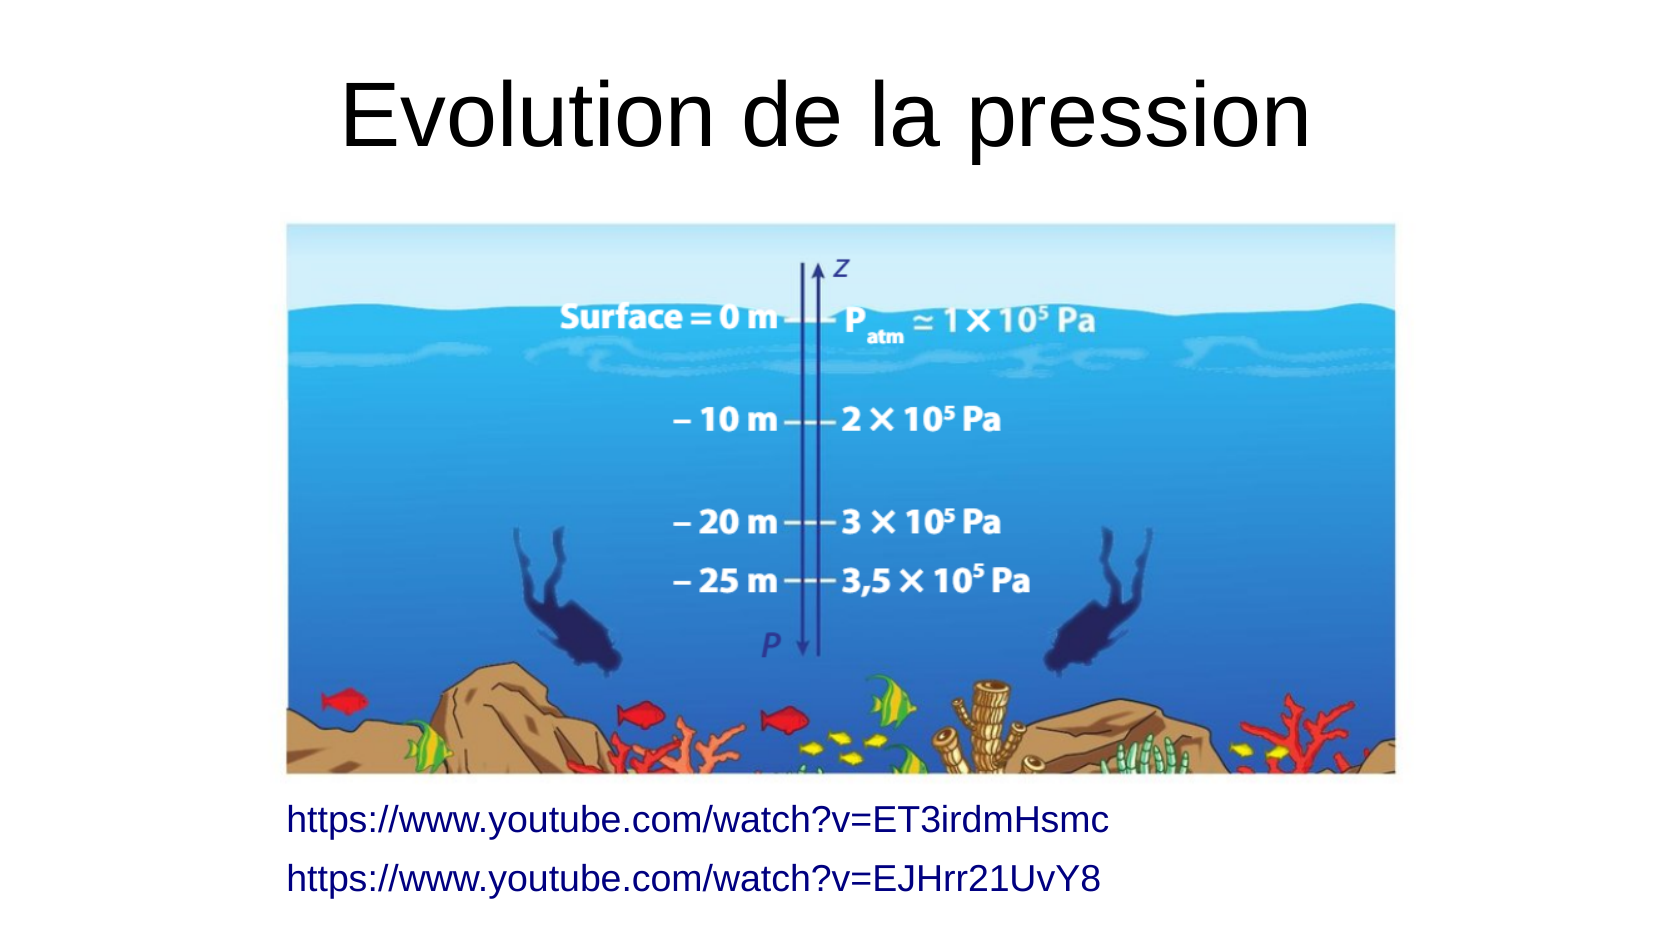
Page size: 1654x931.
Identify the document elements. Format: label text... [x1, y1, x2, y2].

picture [259, 212, 1429, 801]
title Evolution de la pression [82, 37, 1571, 193]
text_box https://www.youtube.com/watch?v=EJHrr21UvY8 [271, 850, 1117, 931]
text_box https://www.youtube.com/watch?v=ET3irdmHsmc [271, 791, 1125, 891]
